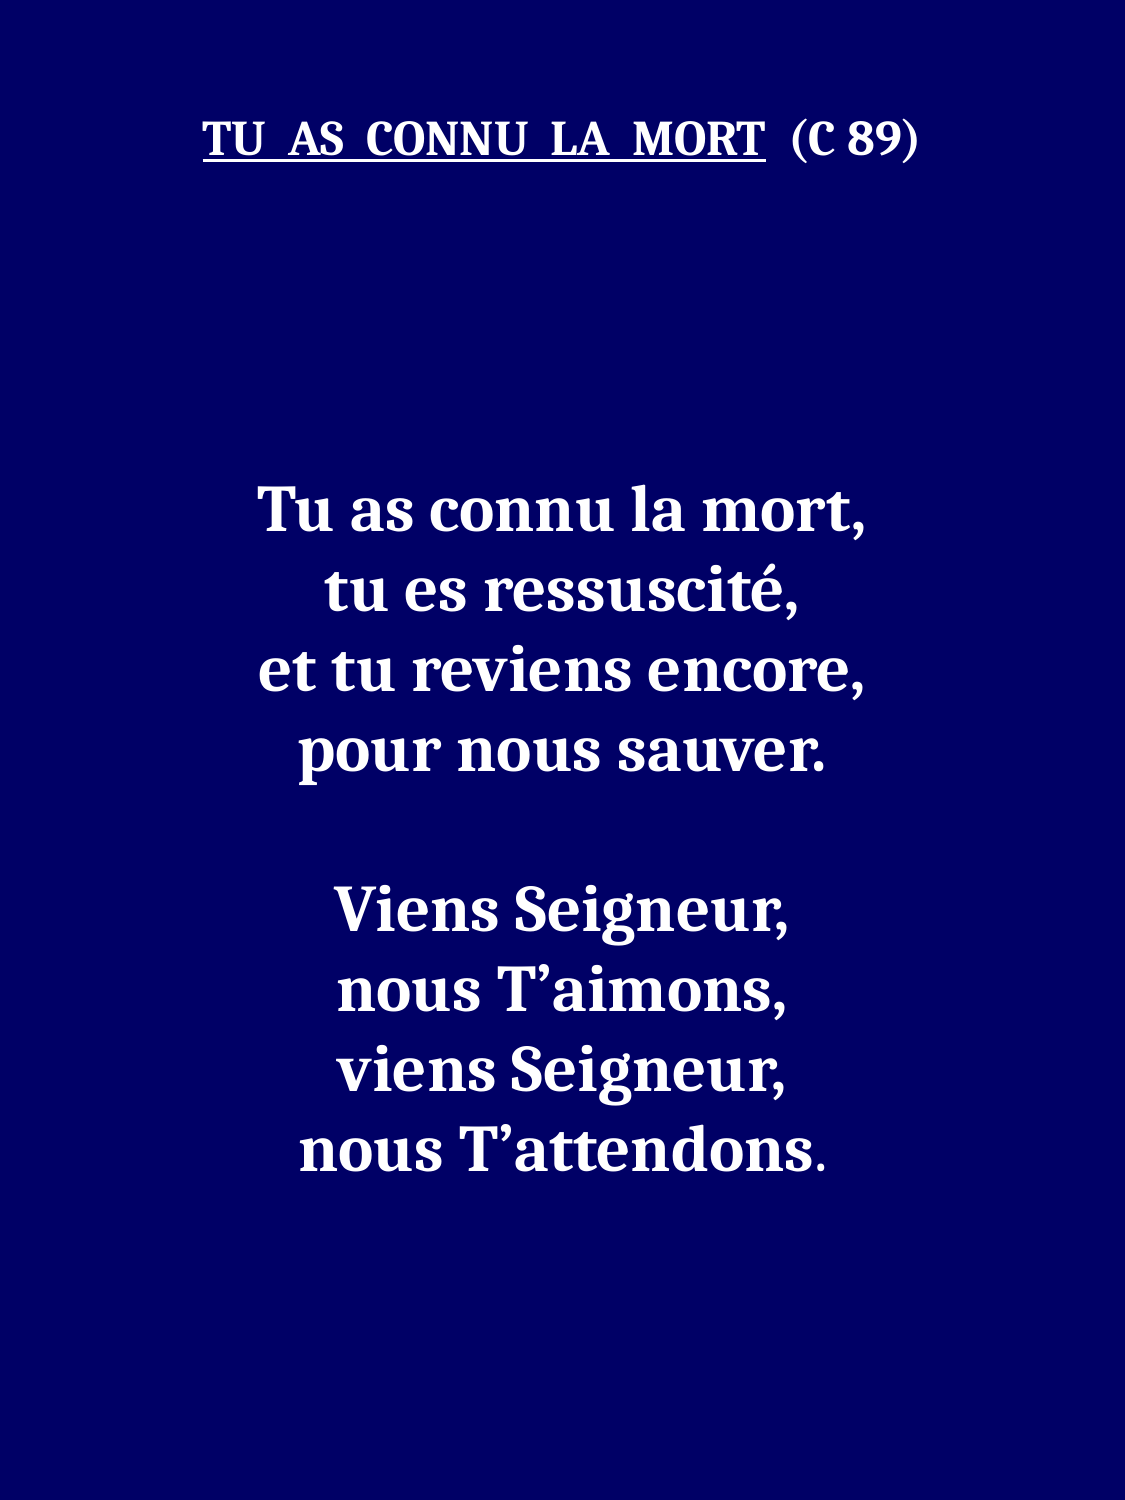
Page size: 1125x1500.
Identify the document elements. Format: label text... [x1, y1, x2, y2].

text_box TU AS CONNU LA MORT (C 89)‏ Tu as connu la mort, tu es ressuscité, et tu reviens encore, pour nous sauver. Viens Seigneur, nous T’aimons, viens Seigneur, nous T’attendons. [21, 57, 1104, 1232]
